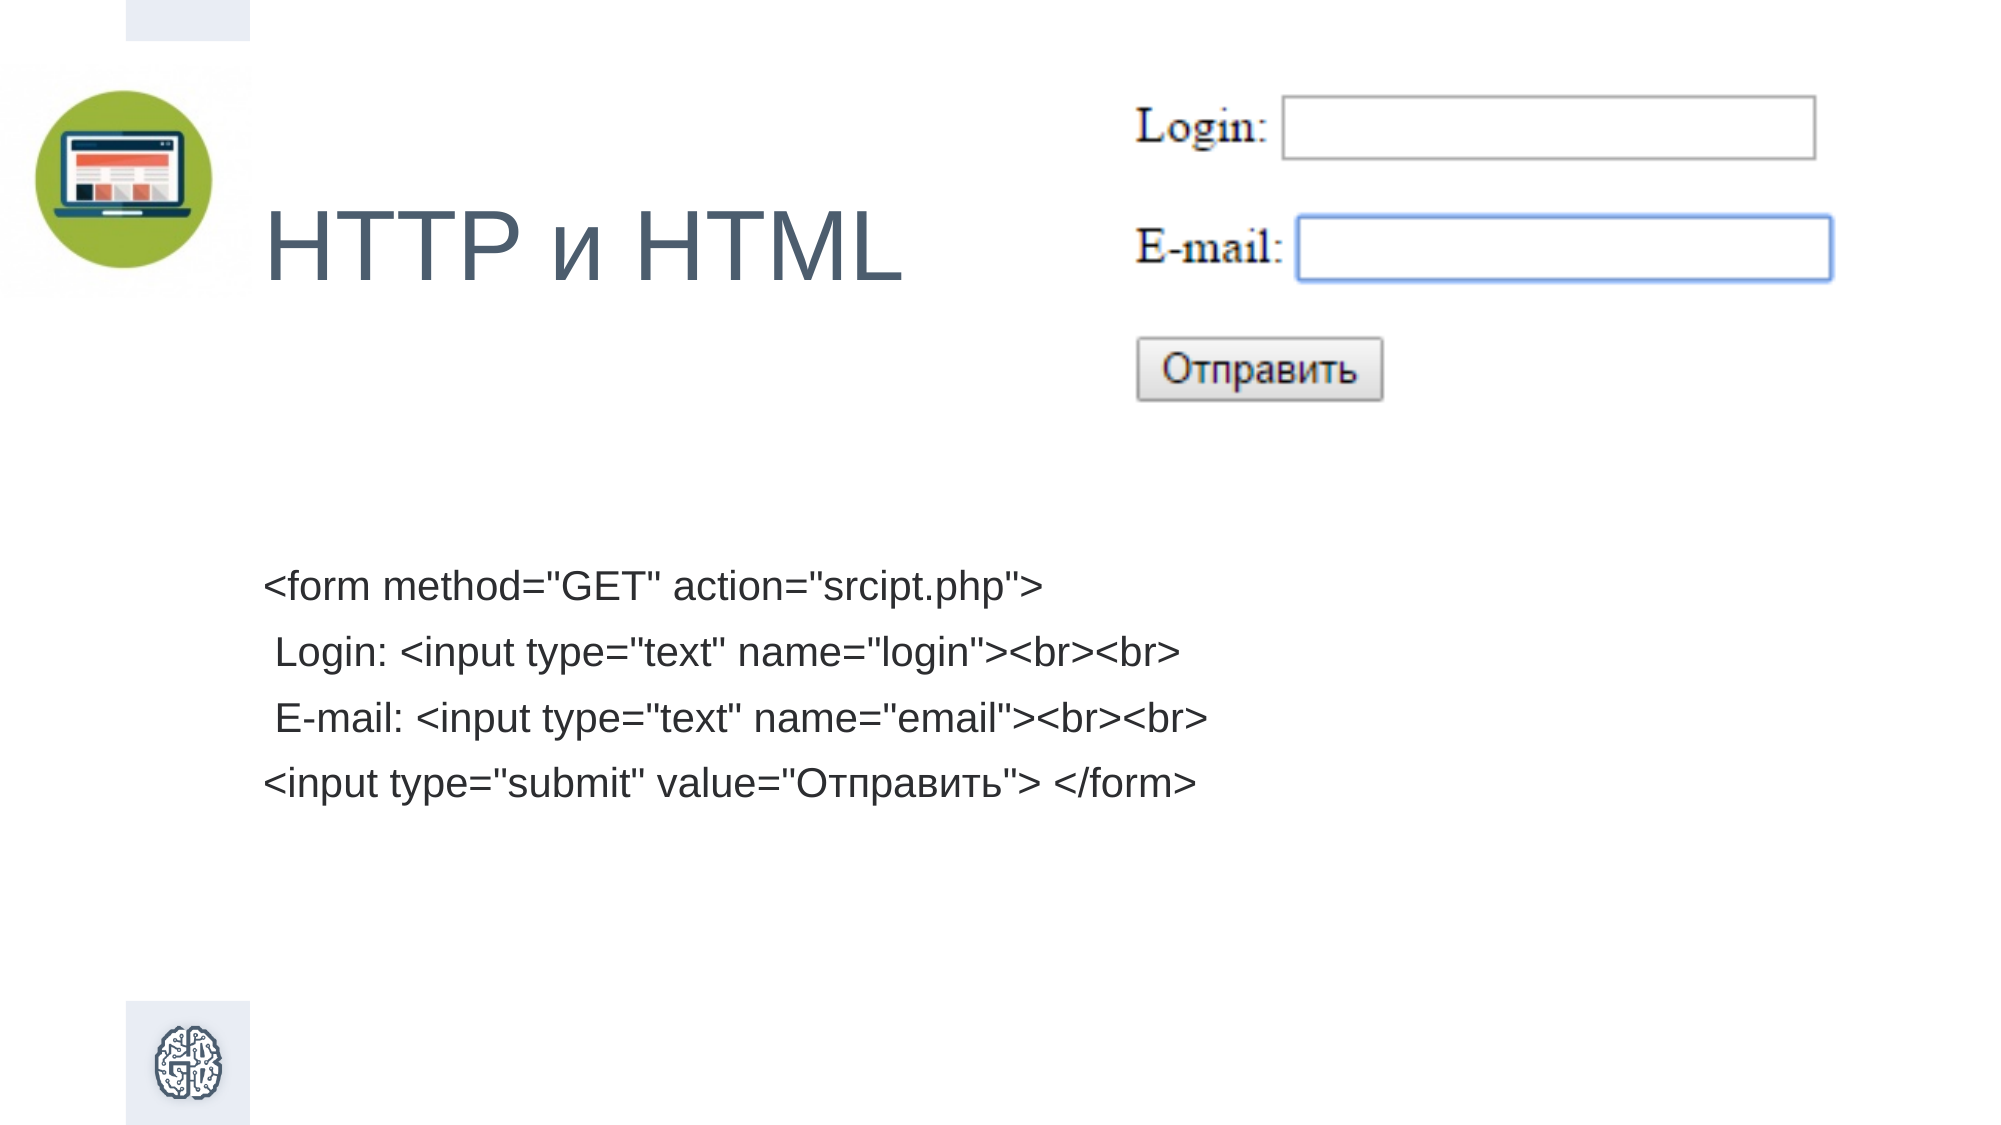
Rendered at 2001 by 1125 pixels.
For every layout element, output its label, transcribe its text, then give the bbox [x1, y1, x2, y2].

list <form method="GET" action="srcipt.php"> Login: <input type="text" name="login"><br><br> E-mail: <input type="text" name="email"><br><br> <input type="submit" value="Отправить"> </form> [248, 431, 1752, 941]
picture [144, 1016, 232, 1110]
picture [1119, 87, 1941, 508]
picture [0, 64, 252, 298]
title HTTP и HTML [248, 124, 1119, 372]
